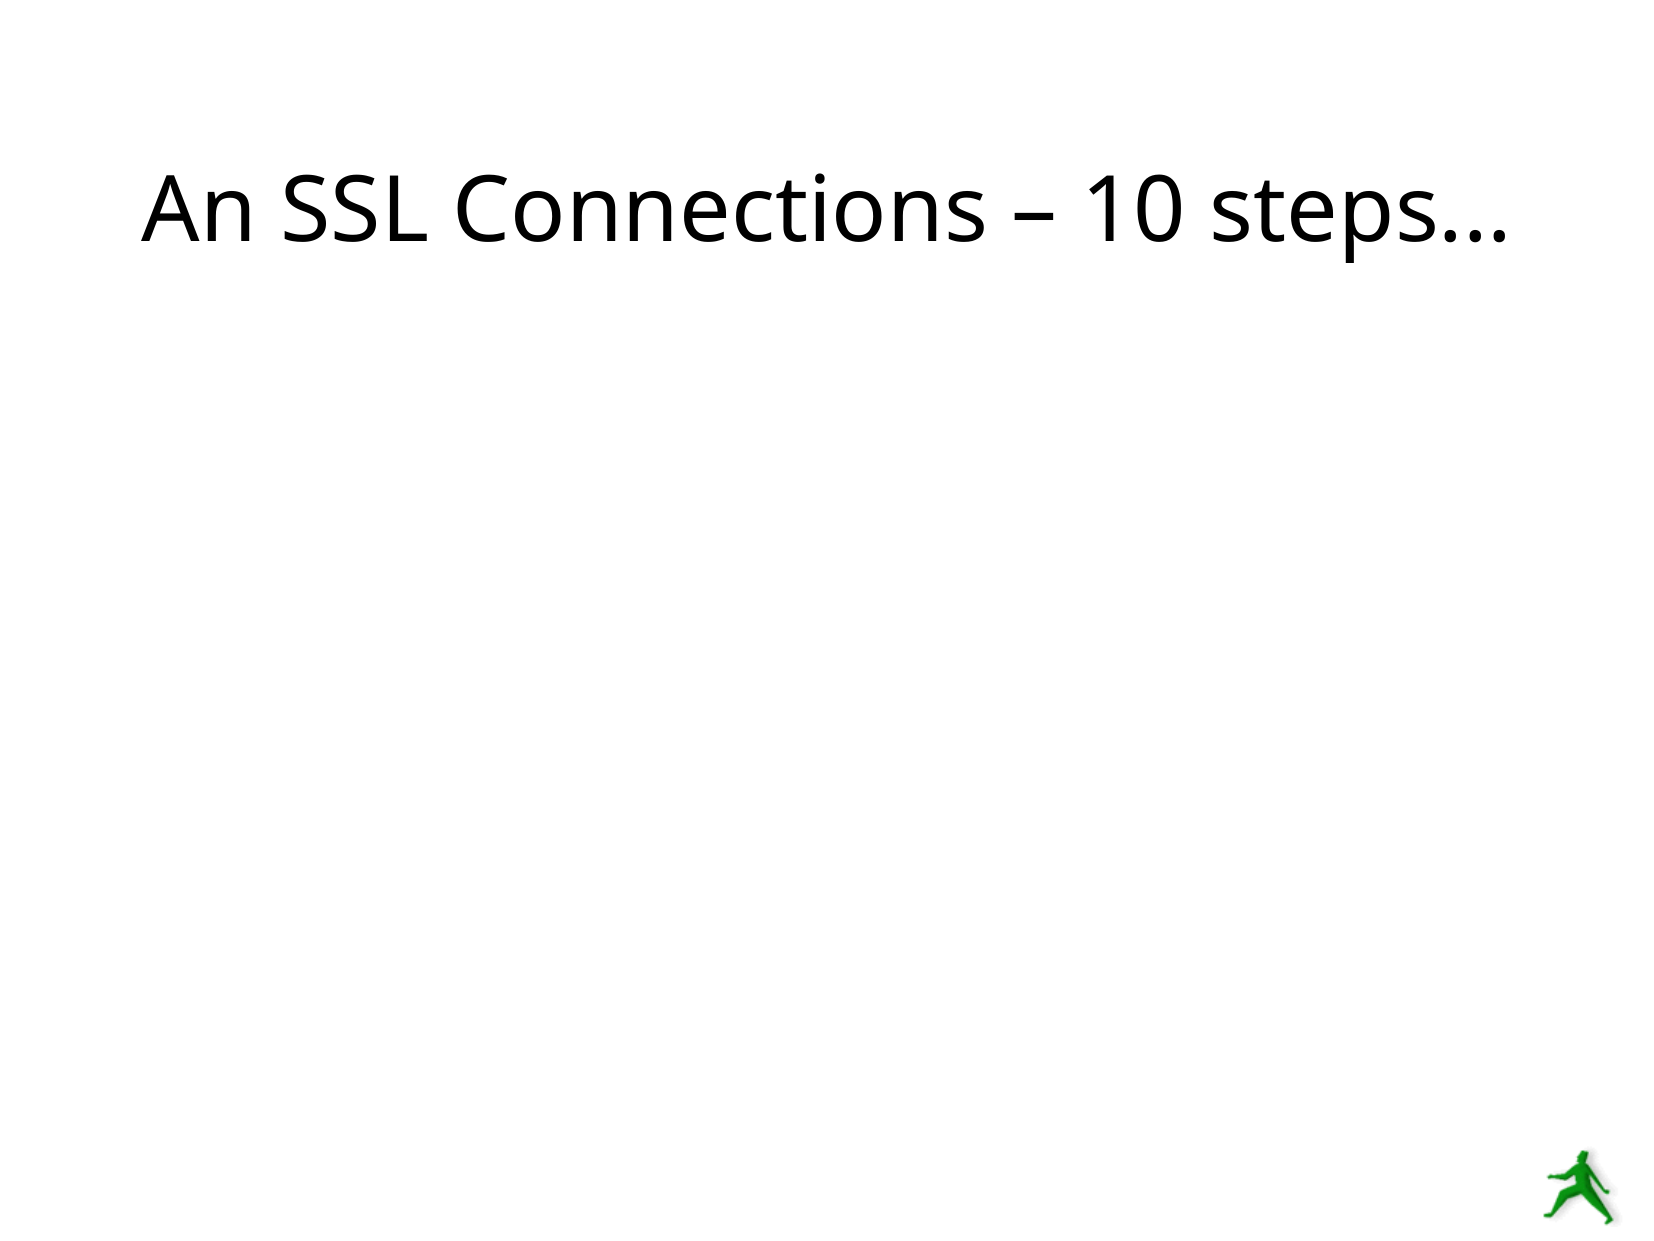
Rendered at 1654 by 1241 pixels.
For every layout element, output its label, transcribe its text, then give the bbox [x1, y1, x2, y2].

title An SSL Connections – 10 steps... [121, 102, 1534, 311]
picture [1541, 1135, 1634, 1227]
